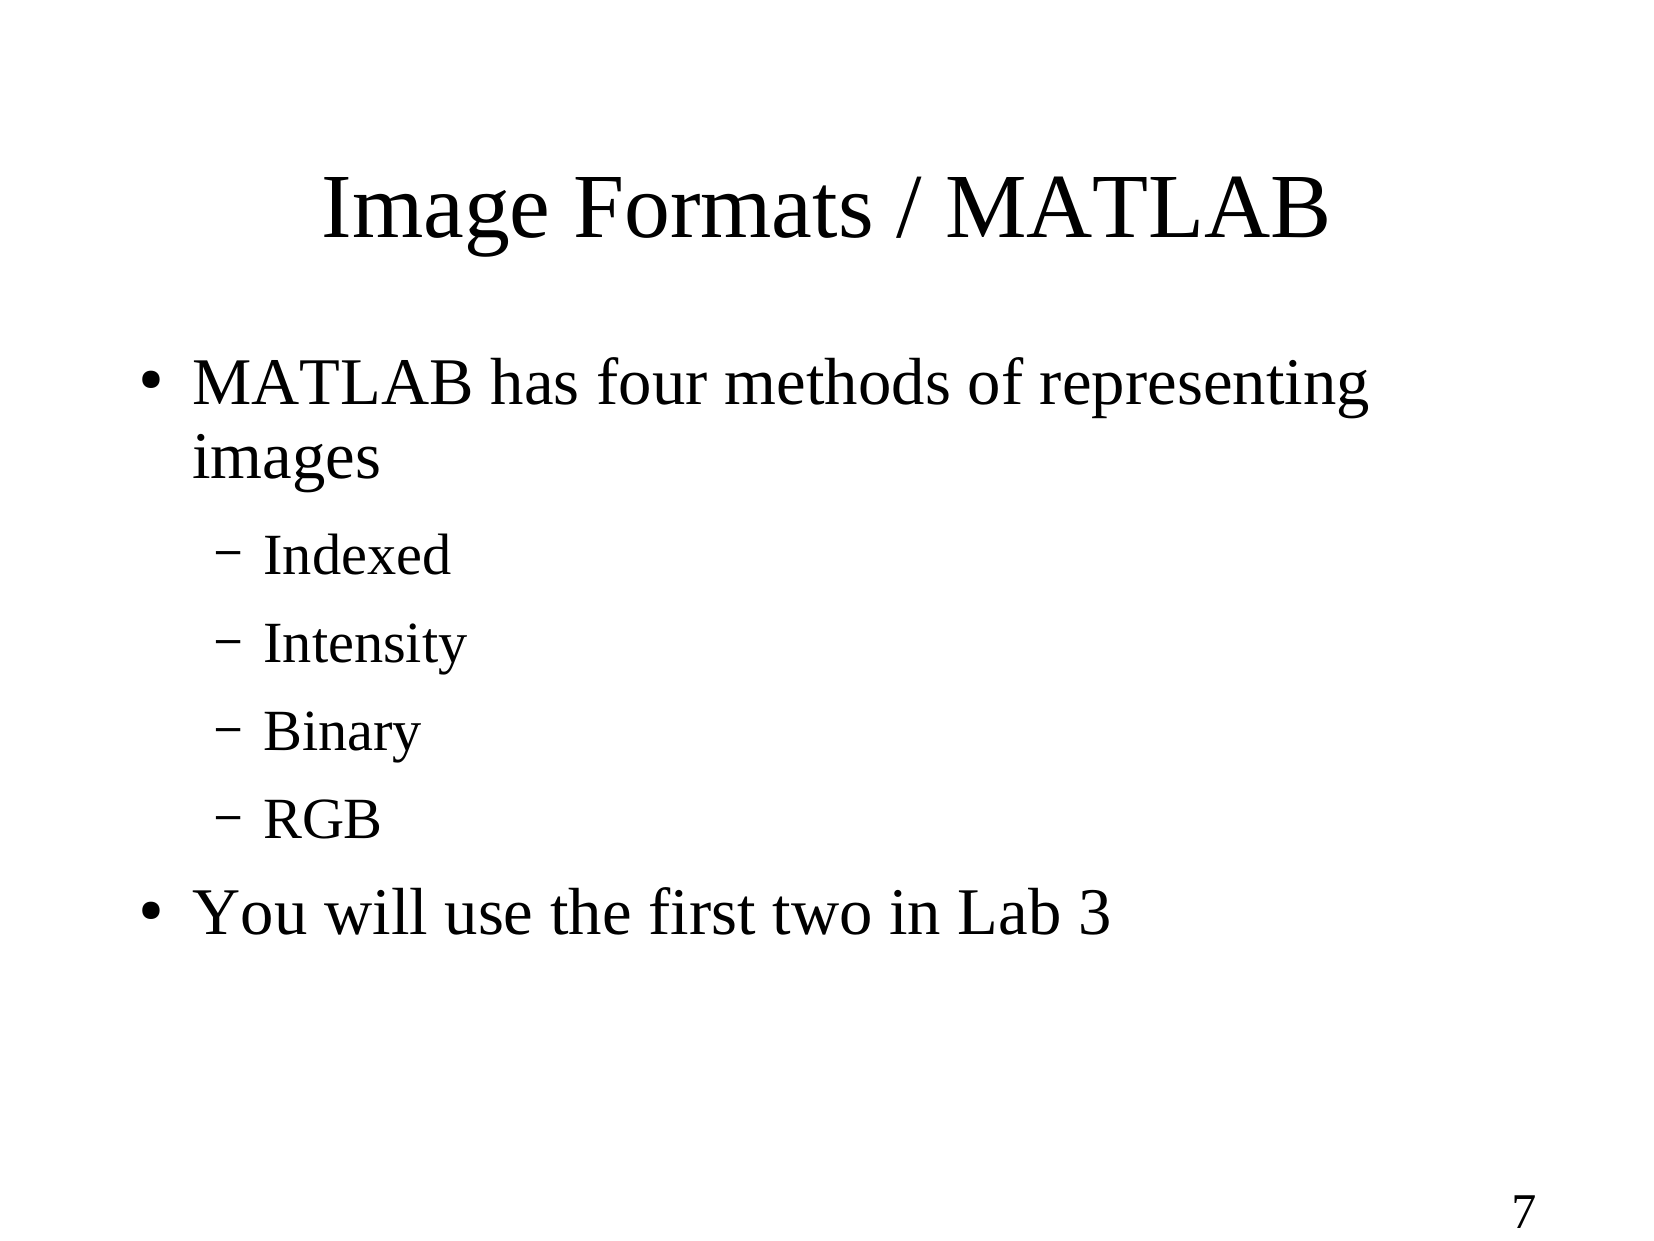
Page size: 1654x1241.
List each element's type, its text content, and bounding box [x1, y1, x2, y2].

text_box <number> [1511, 1183, 1654, 1241]
list MATLAB has four methods of representing images Indexed Intensity Binary RGB You will use the first two in Lab 3 [121, 344, 1534, 1127]
title Image Formats / MATLAB [121, 102, 1534, 311]
